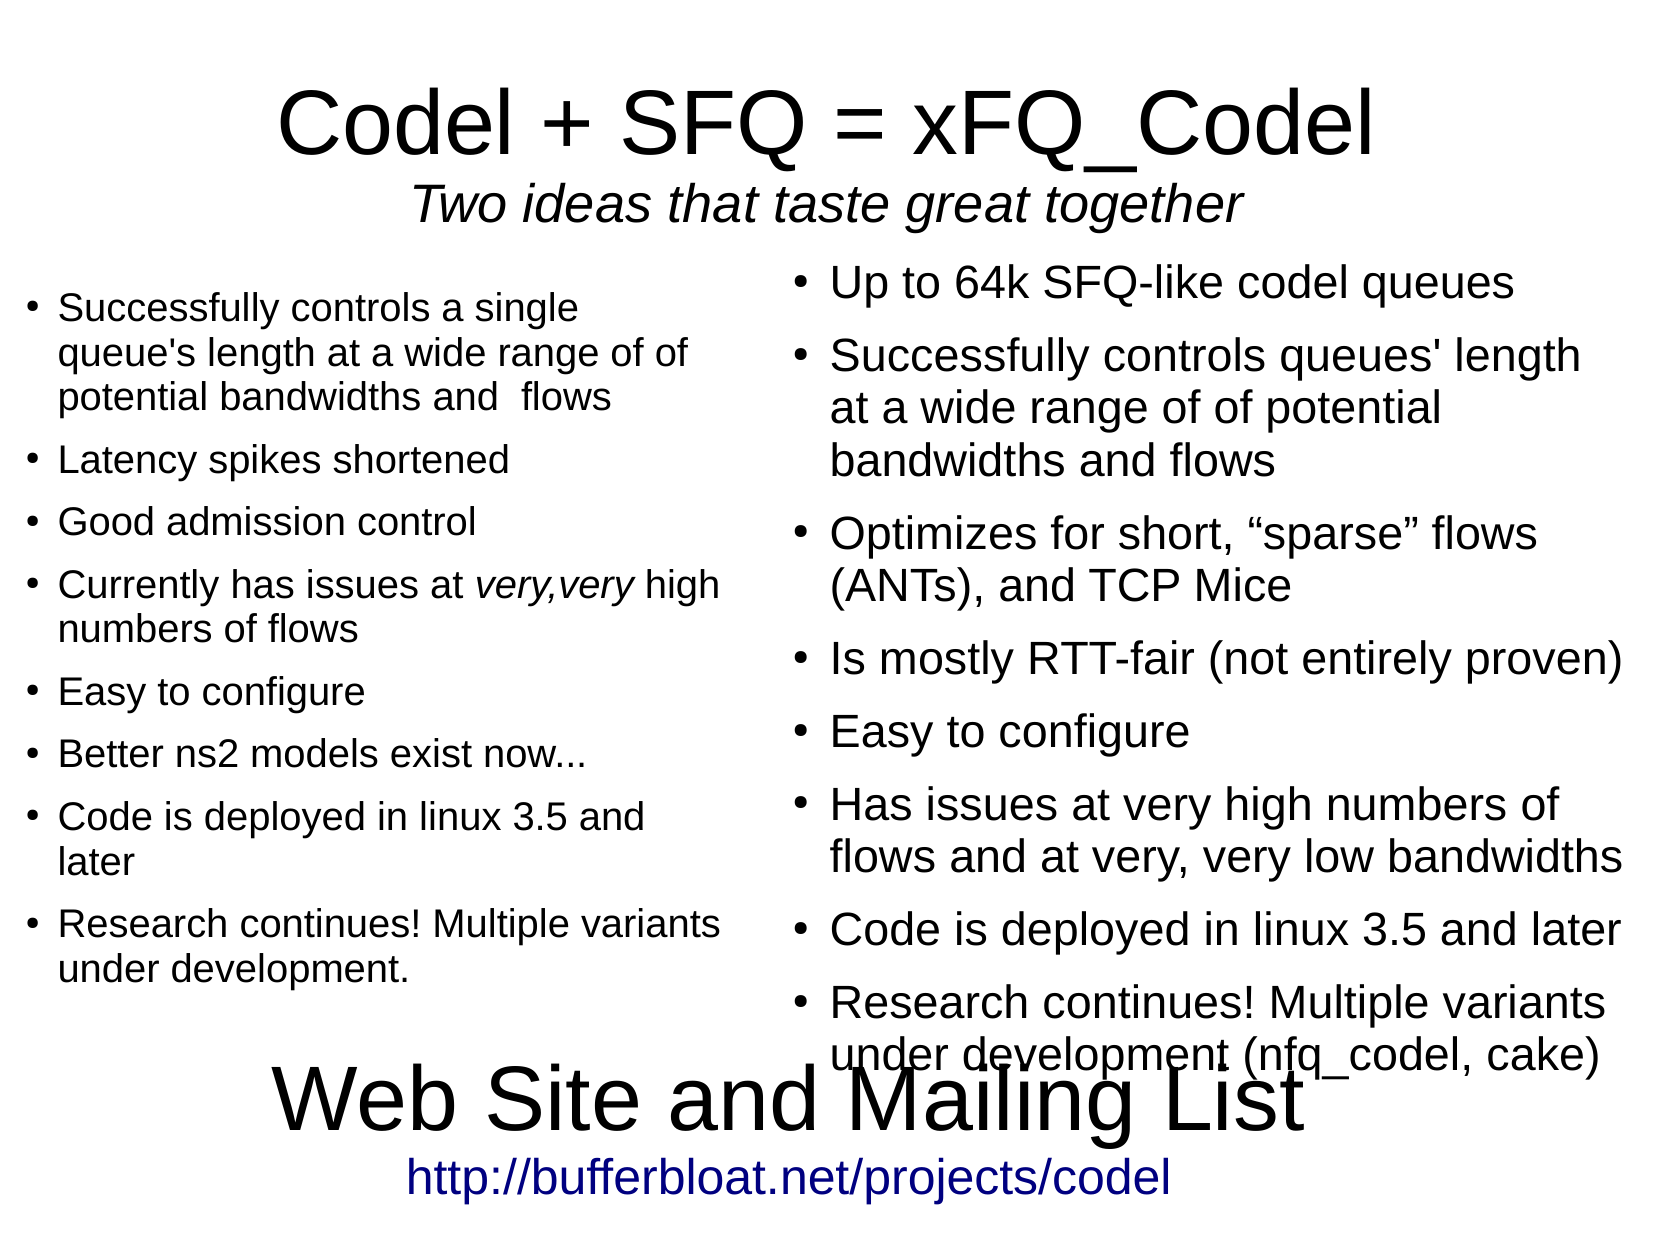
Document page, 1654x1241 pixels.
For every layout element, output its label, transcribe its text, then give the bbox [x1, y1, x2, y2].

title Web Site and Mailing List http://bufferbloat.net/projects/codel [45, 1022, 1534, 1231]
title Codel + SFQ = xFQ_Codel Two ideas that taste great together [82, 49, 1571, 257]
list Successfully controls a single queue's length at a wide range of of potential bandwidths and flows Latency spikes shortened Good admission control Currently has issues at very,very high numbers of flows Easy to configure Better ns2 models exist now... Code is deployed in linux 3.5 and later Research continues! Multiple variants under development. [15, 285, 726, 1005]
list Up to 64k SFQ-like codel queues Successfully controls queues' length at a wide range of of potential bandwidths and flows Optimizes for short, “sparse” flows (ANTs), and TCP Mice Is mostly RTT-fair (not entirely proven) Easy to configure Has issues at very high numbers of flows and at very, very low bandwidths Code is deployed in linux 3.5 and later Research continues! Multiple variants under development (nfq_codel, cake) [780, 256, 1630, 1241]
